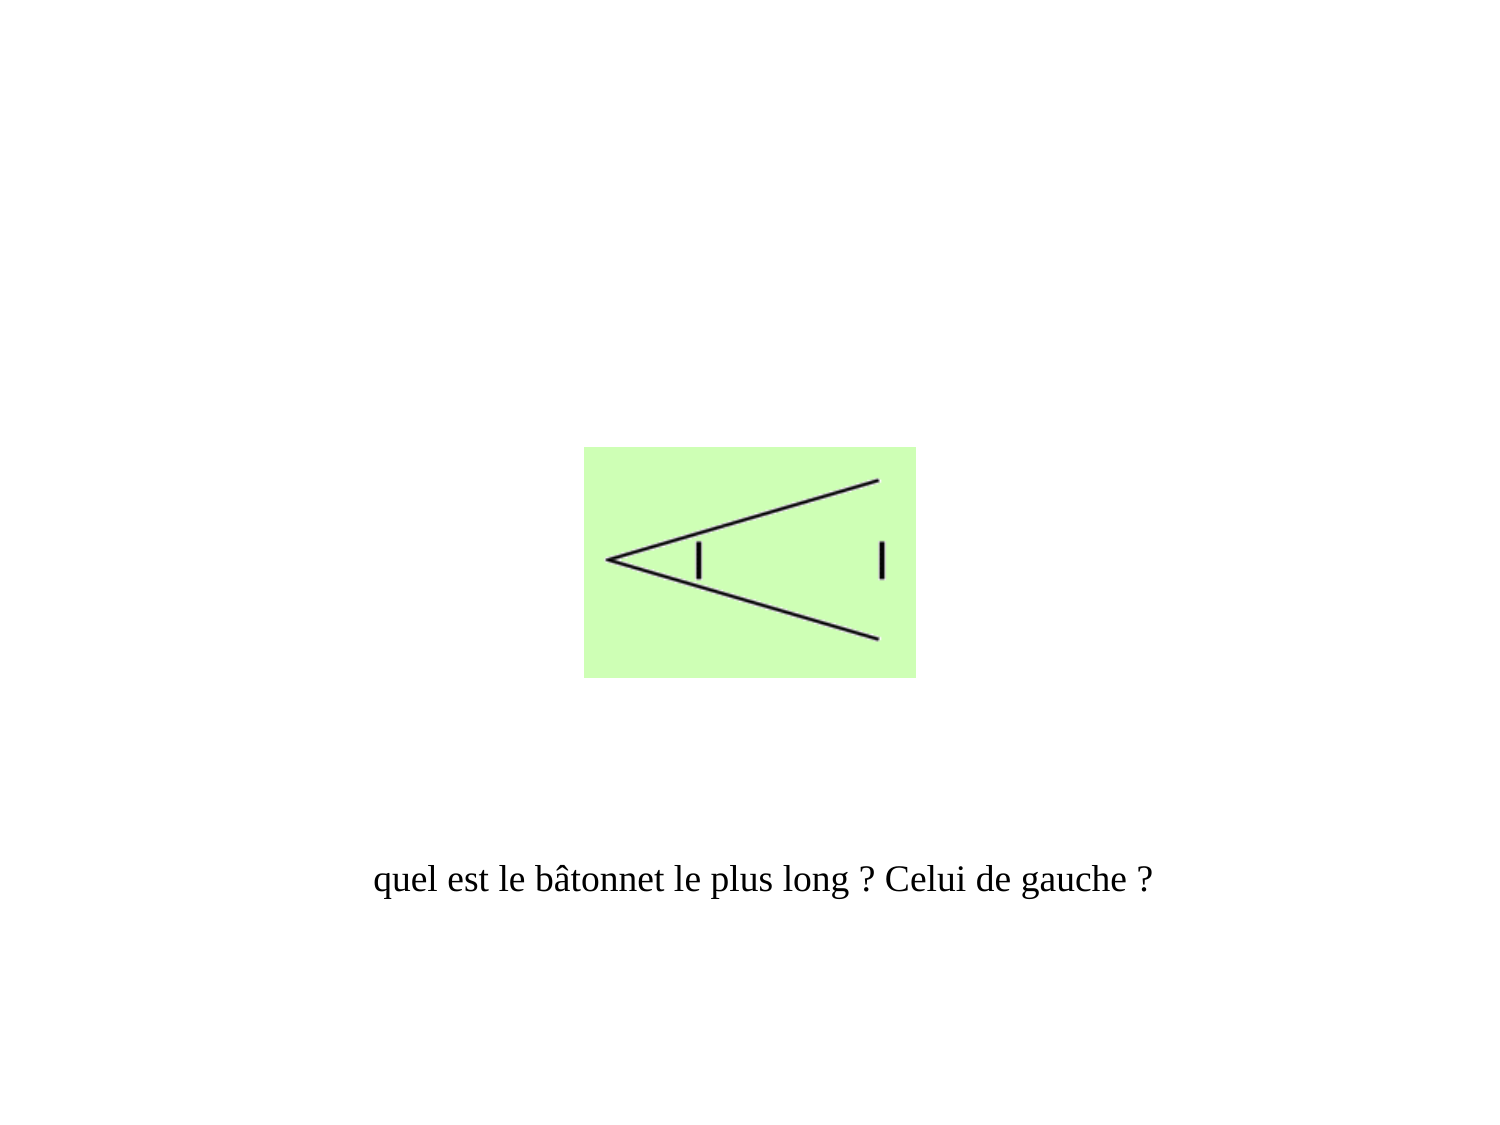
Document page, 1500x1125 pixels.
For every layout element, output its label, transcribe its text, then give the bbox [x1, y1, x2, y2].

text_box quel est le bâtonnet le plus long ? Celui de gauche ? [358, 845, 1179, 907]
picture [584, 447, 916, 678]
